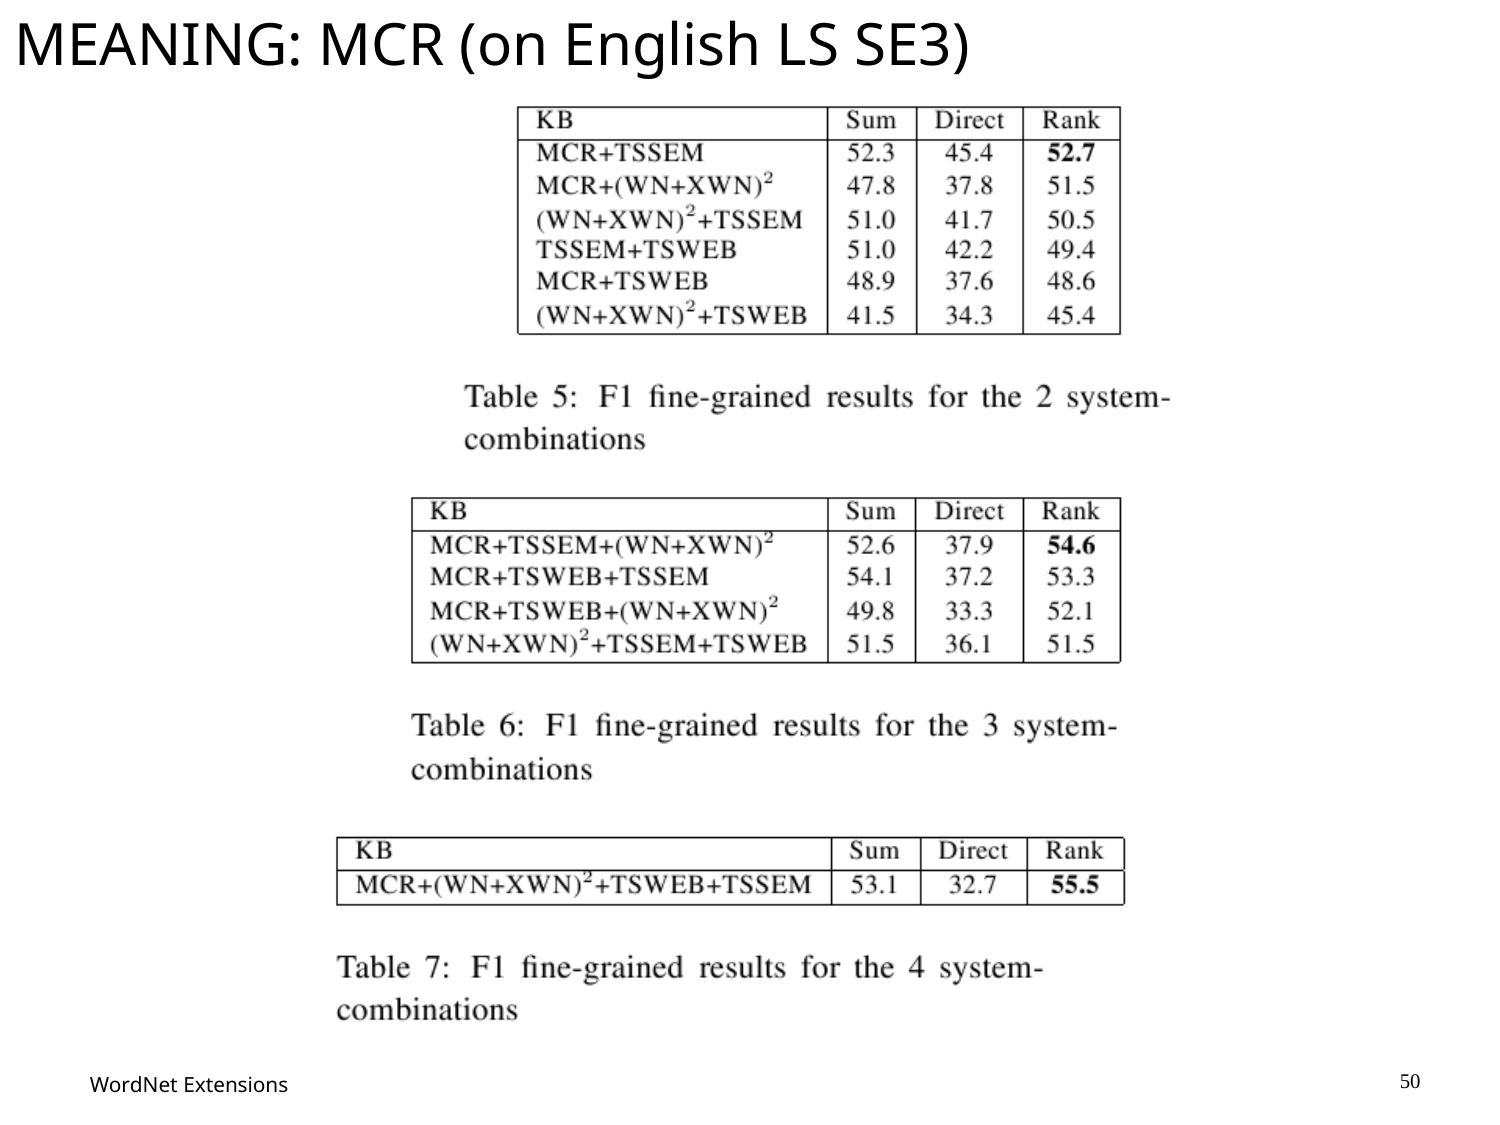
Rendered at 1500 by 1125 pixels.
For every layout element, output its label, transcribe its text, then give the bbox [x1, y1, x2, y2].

title MEANING: MCR (on English LS SE3) [0, 0, 1500, 86]
picture [324, 823, 1141, 1042]
picture [399, 80, 1190, 819]
